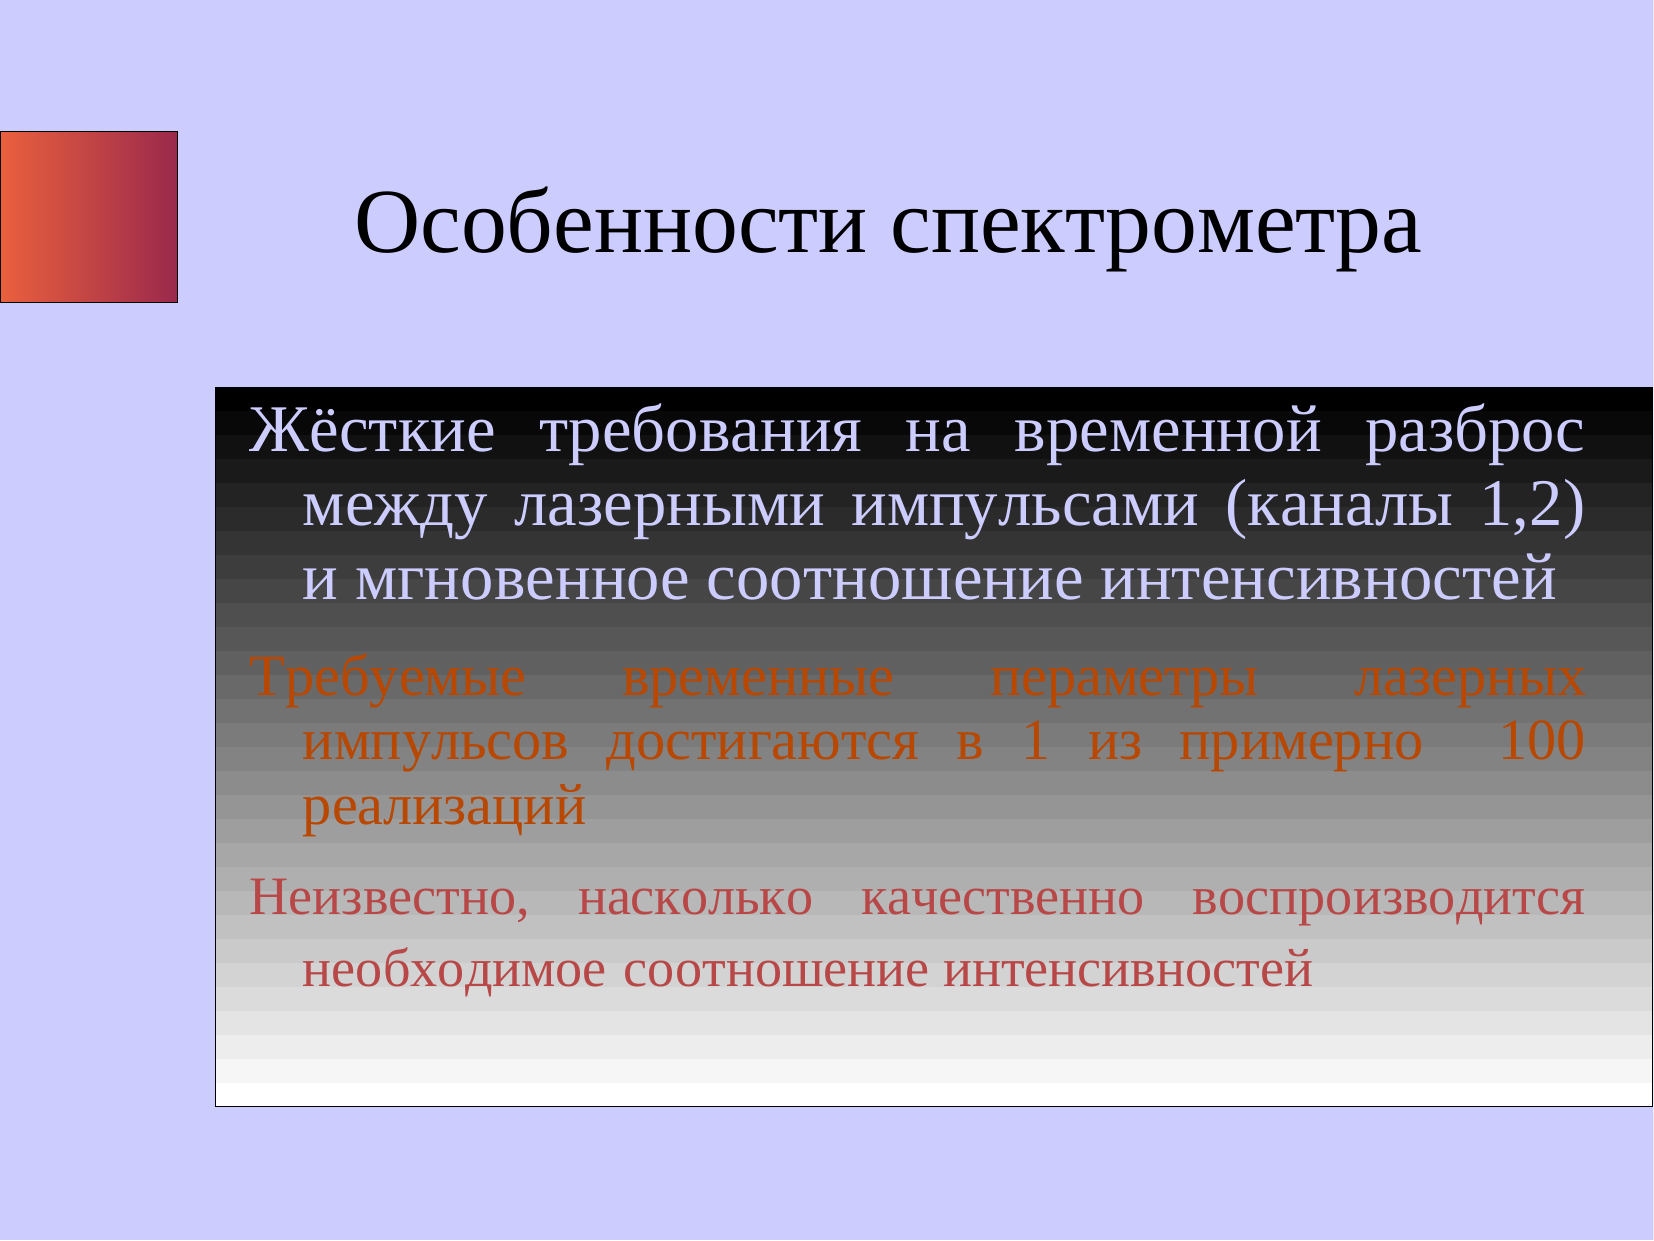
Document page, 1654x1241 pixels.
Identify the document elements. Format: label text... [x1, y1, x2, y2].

title Особенности спектрометра [231, 112, 1547, 331]
list Жёсткие требования на временной разброс между лазерными импульсами (каналы 1,2) и мгновенное соотношение интенсивностей Требуемые временные пераметры лазерных импульсов достигаются в 1 из примерно 100 реализаций Неизвестно, насколько качественно воспроизводится необходимое соотношение интенсивностей [232, 391, 1587, 1090]
